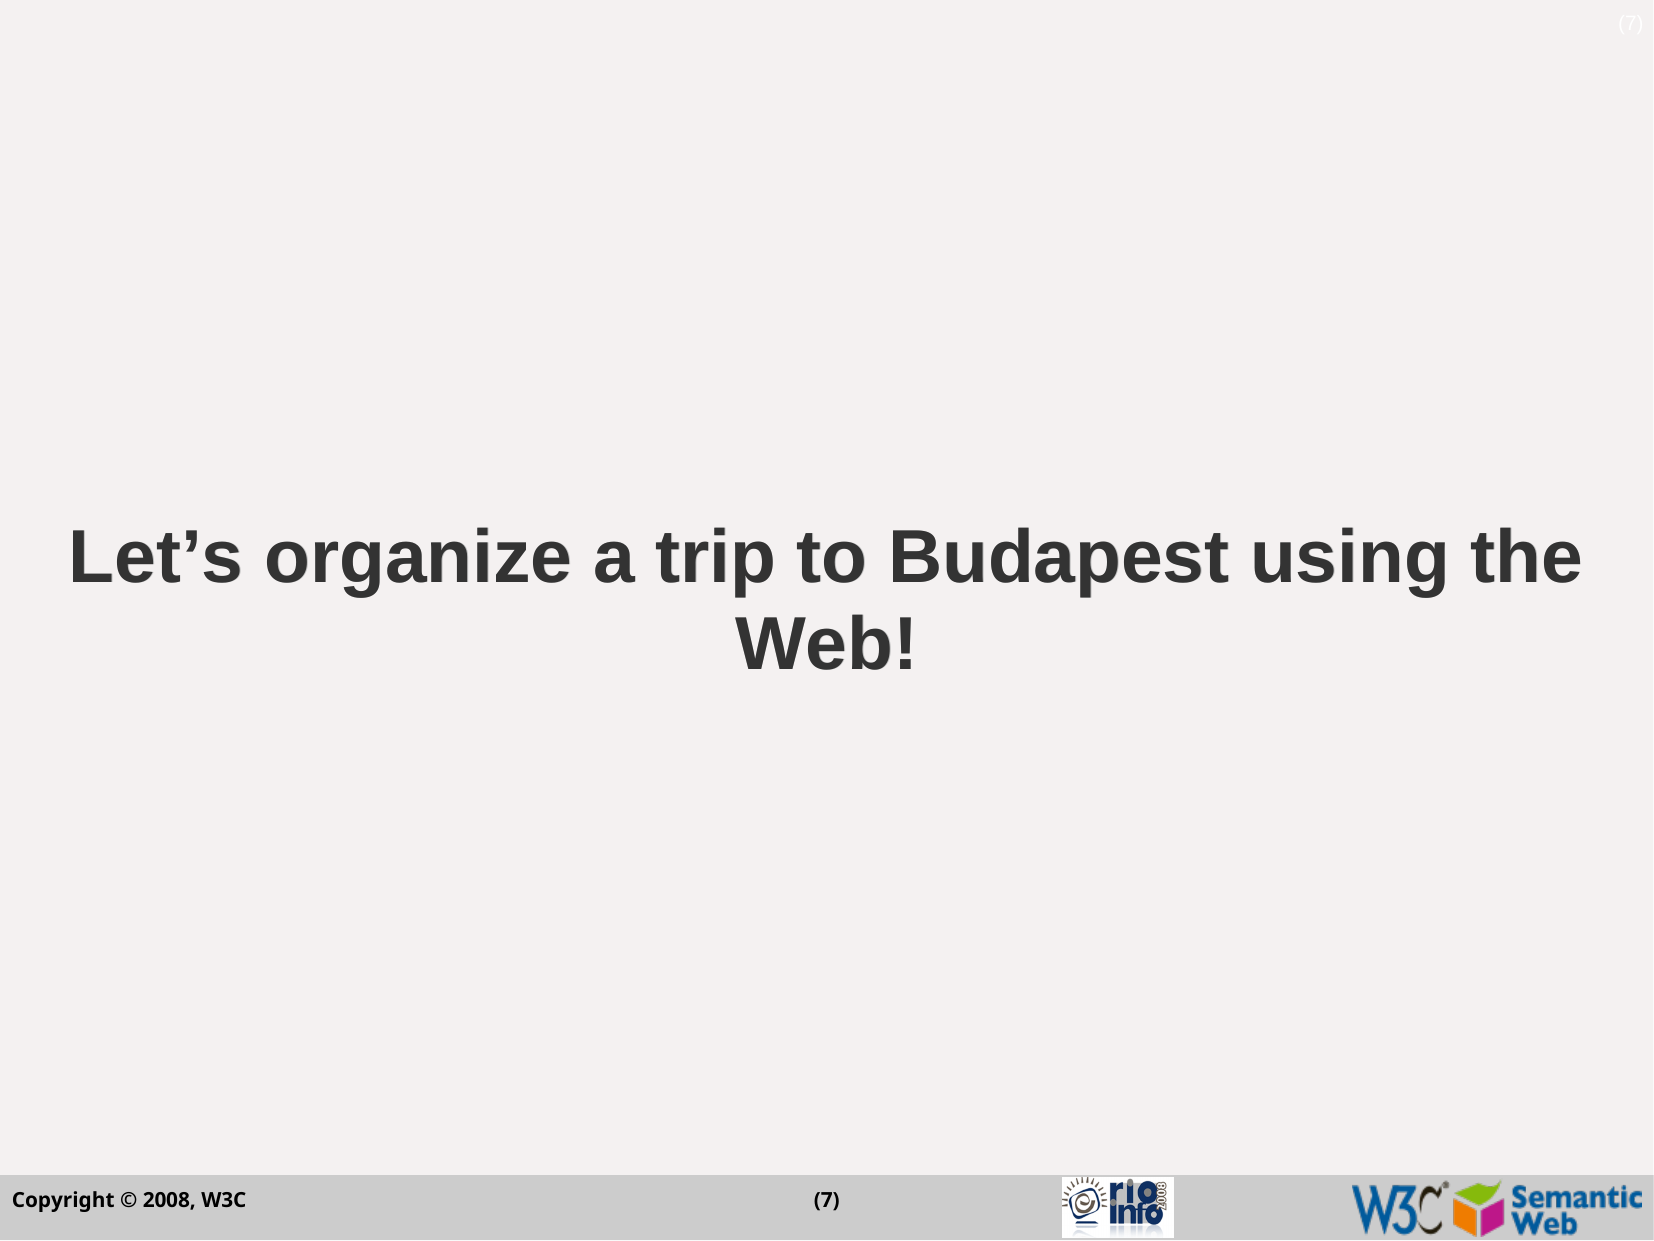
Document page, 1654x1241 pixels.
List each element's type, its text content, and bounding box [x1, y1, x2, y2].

picture [1352, 1178, 1642, 1237]
title Let’s organize a trip to Budapest using the Web! [29, 512, 1625, 684]
picture [1062, 1177, 1174, 1238]
